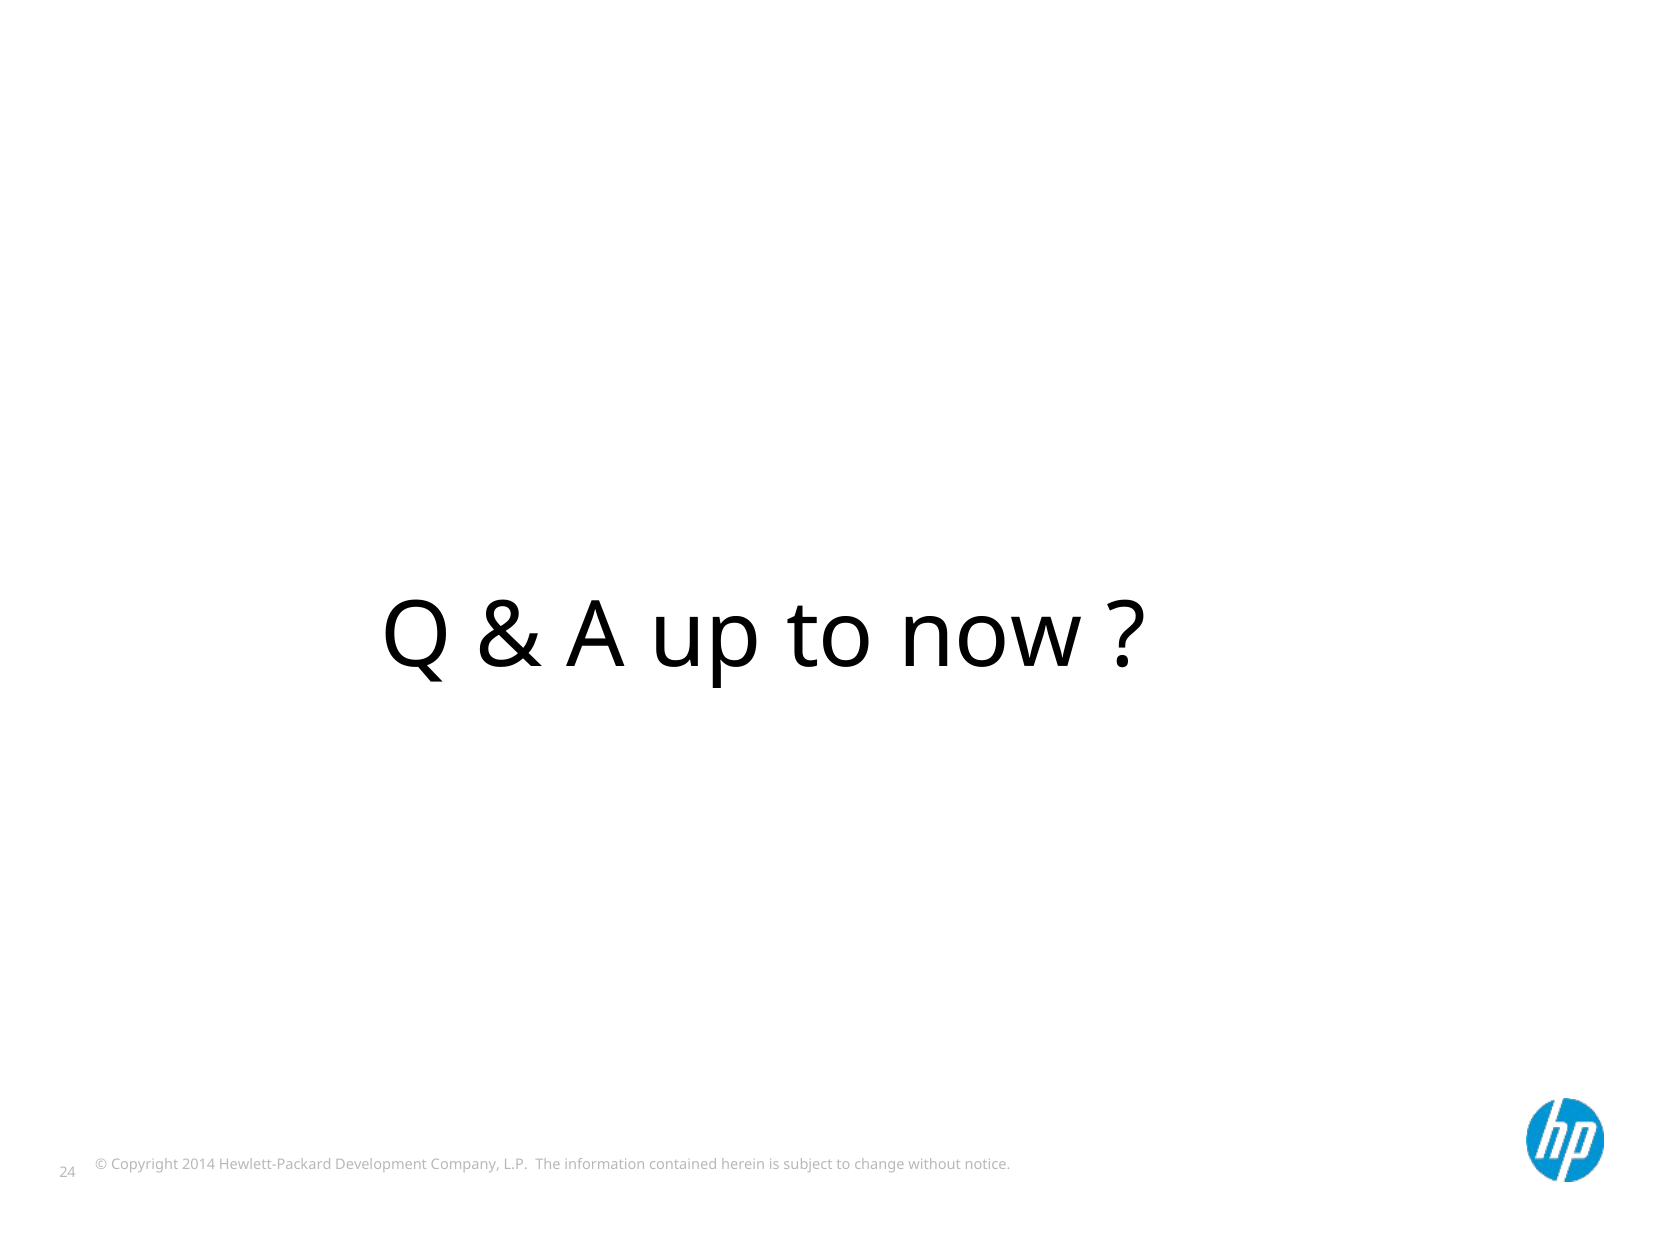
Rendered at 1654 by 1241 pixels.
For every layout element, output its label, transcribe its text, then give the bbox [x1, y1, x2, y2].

picture [1526, 1122, 1597, 1182]
picture [1568, 1098, 1604, 1132]
picture [1526, 1098, 1568, 1159]
picture [1573, 1148, 1604, 1182]
text_box Q & A up to now ? [380, 568, 1032, 675]
